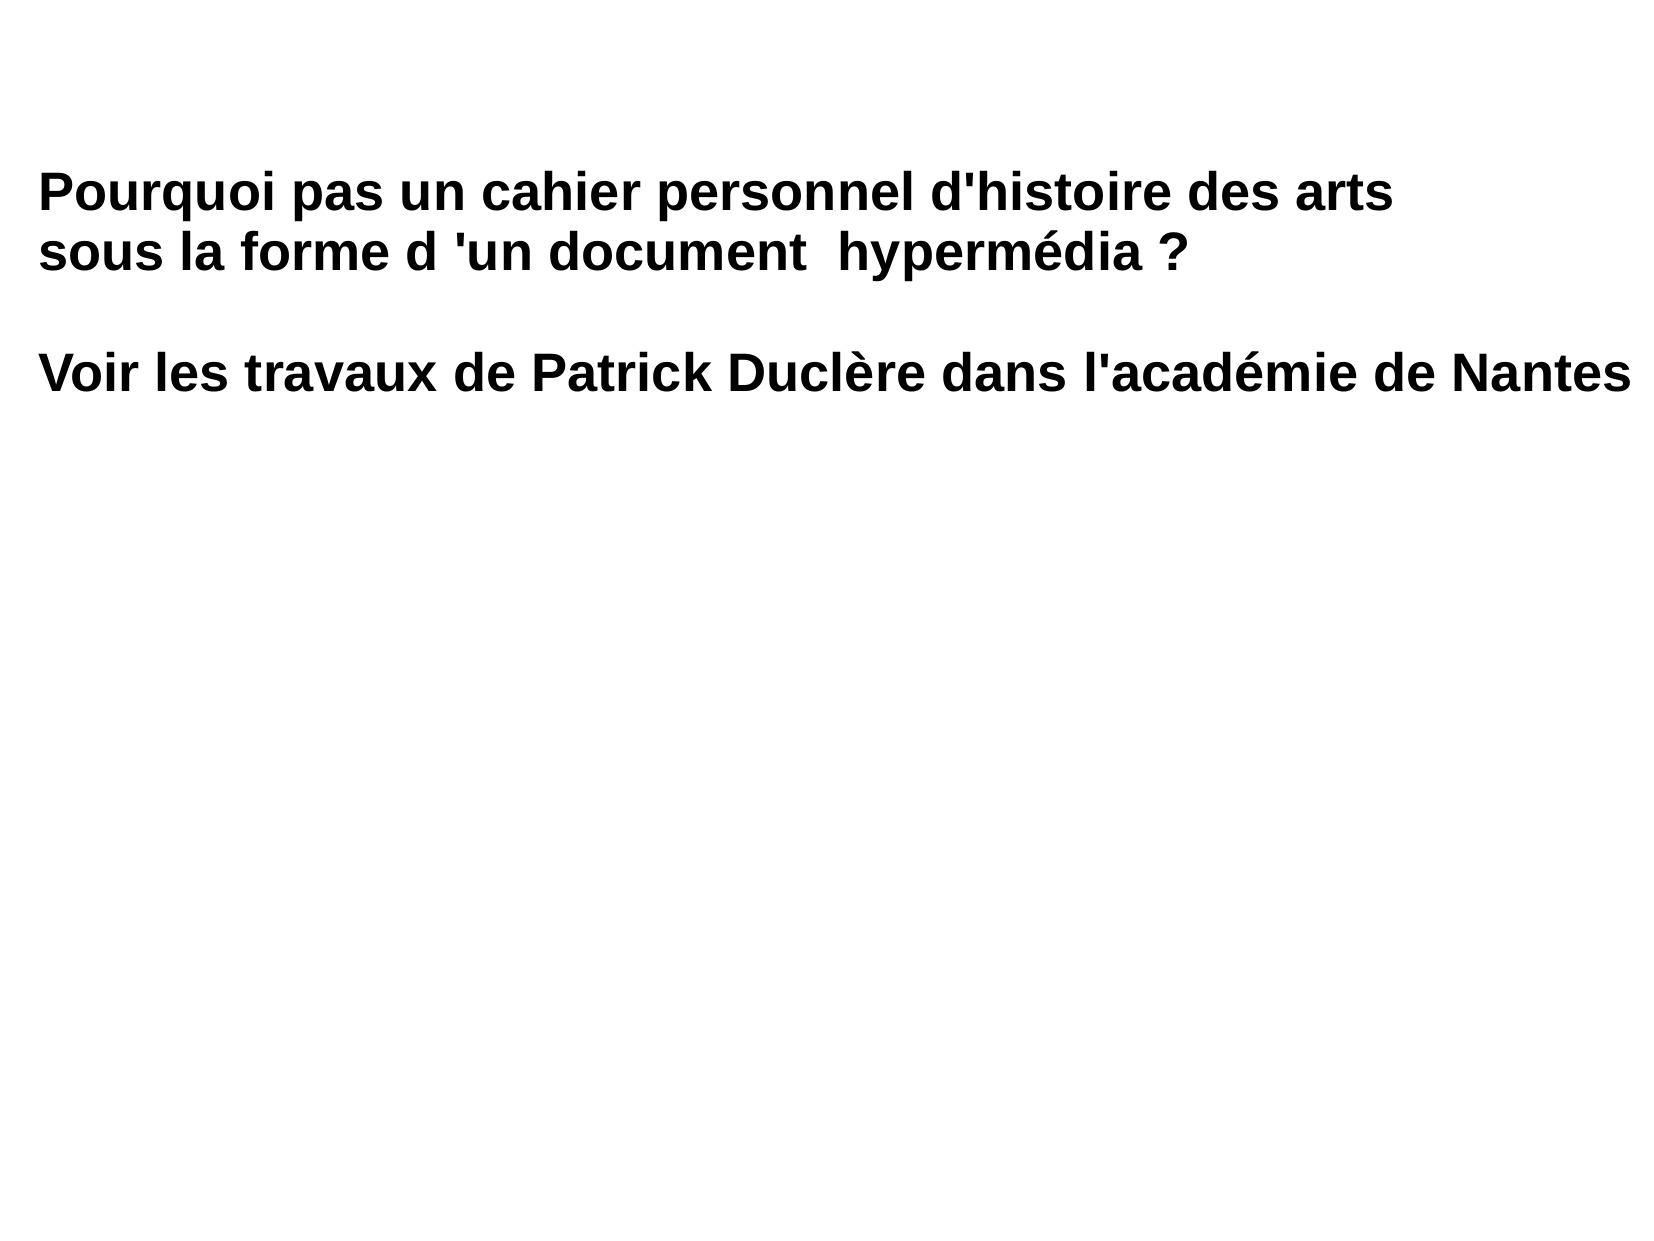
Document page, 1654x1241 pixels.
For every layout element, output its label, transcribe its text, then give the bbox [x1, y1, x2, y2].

text_box Pourquoi pas un cahier personnel d'histoire des arts sous la forme d 'un document hypermédia ? Voir les travaux de Patrick Duclère dans l'académie de Nantes [23, 153, 1654, 473]
